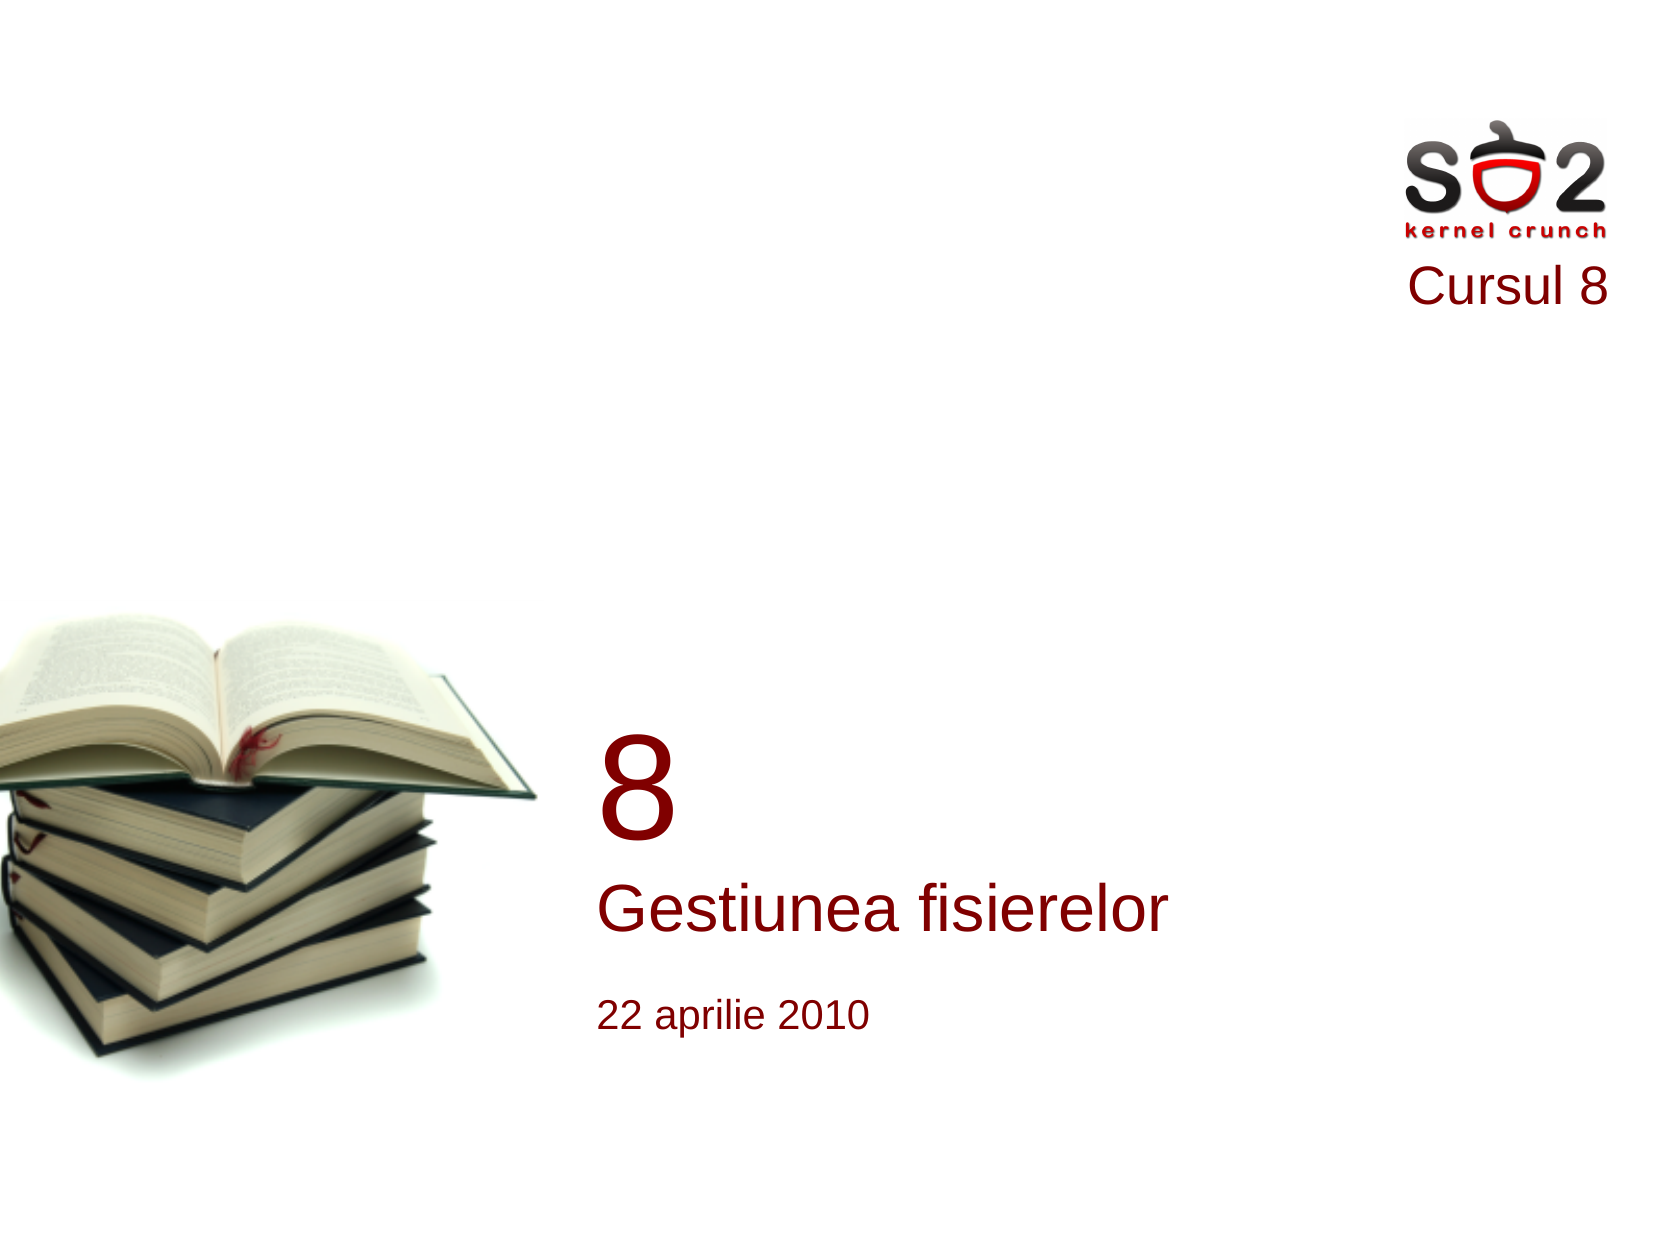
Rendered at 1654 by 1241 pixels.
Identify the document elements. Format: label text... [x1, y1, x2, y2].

title Cursul 8 [1387, 248, 1630, 323]
picture [0, 599, 544, 1087]
picture [1404, 118, 1607, 240]
subtitle 8 Gestiunea fisierelor 22 aprilie 2010 [561, 686, 1565, 1056]
